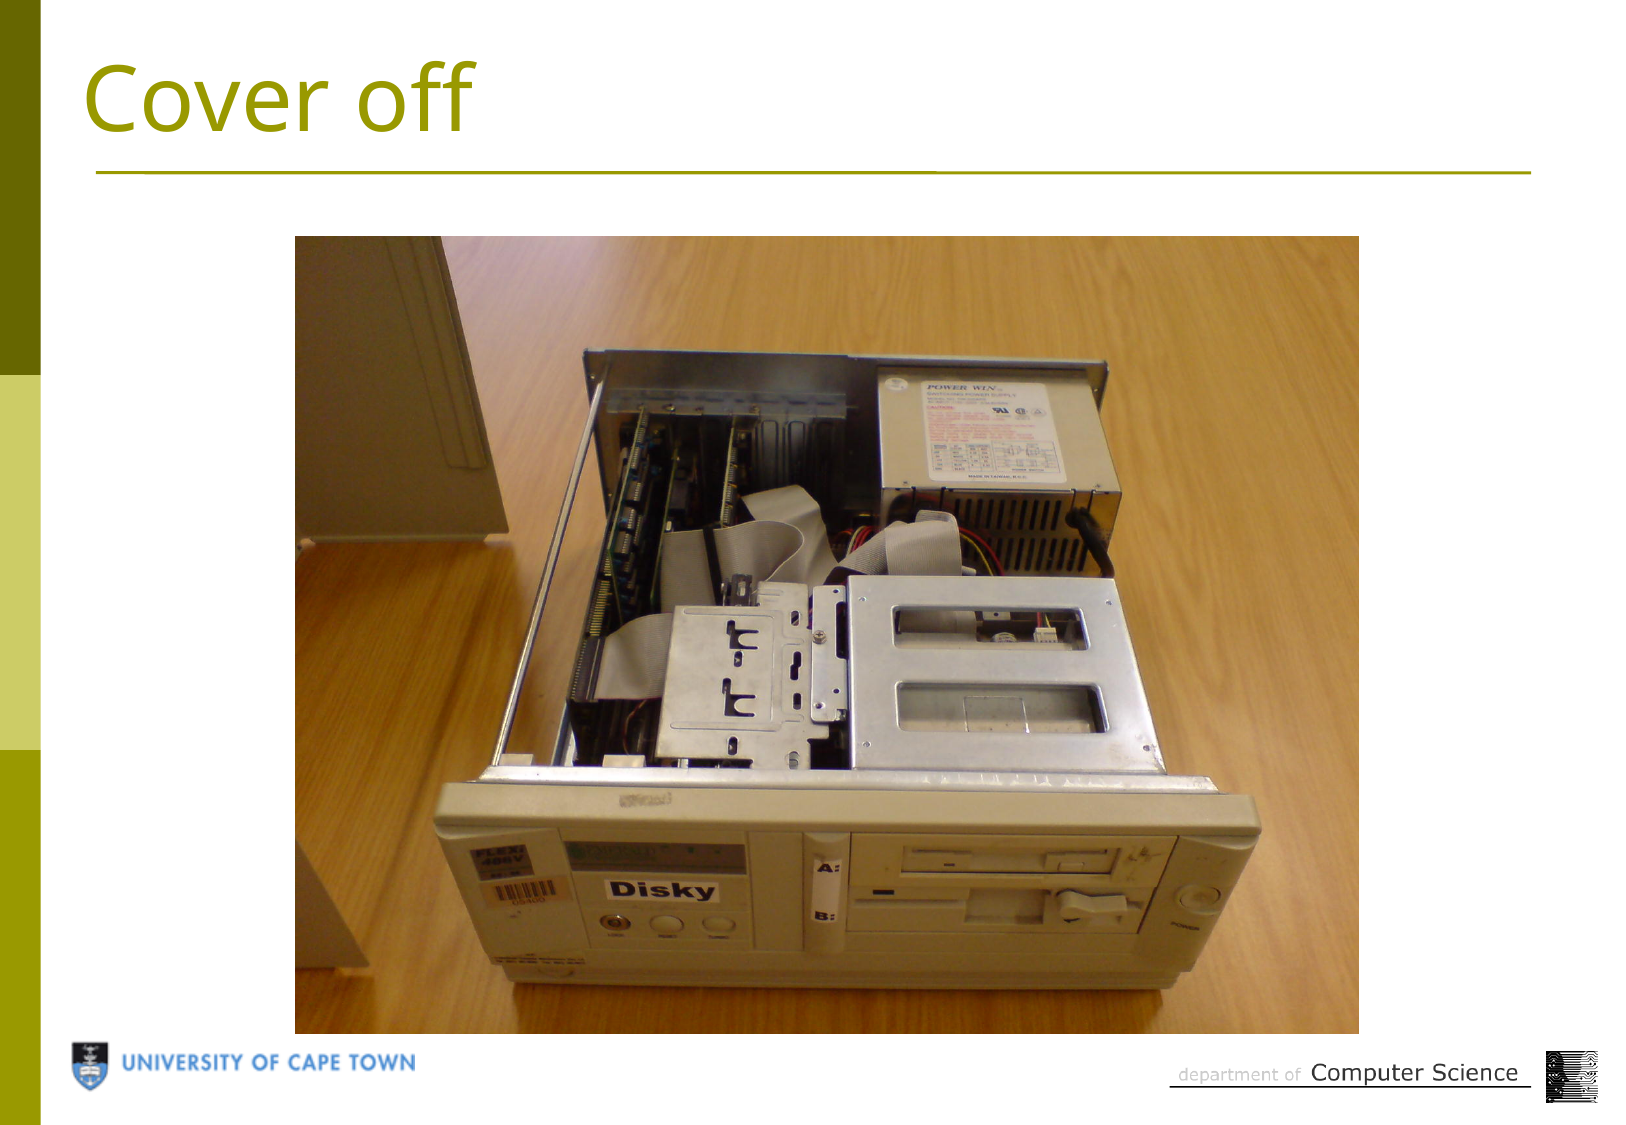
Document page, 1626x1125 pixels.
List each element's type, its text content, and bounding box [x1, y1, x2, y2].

picture [61, 236, 1359, 1103]
picture [1169, 1043, 1532, 1091]
title Cover off [81, 29, 1543, 172]
picture [1546, 1051, 1598, 1103]
